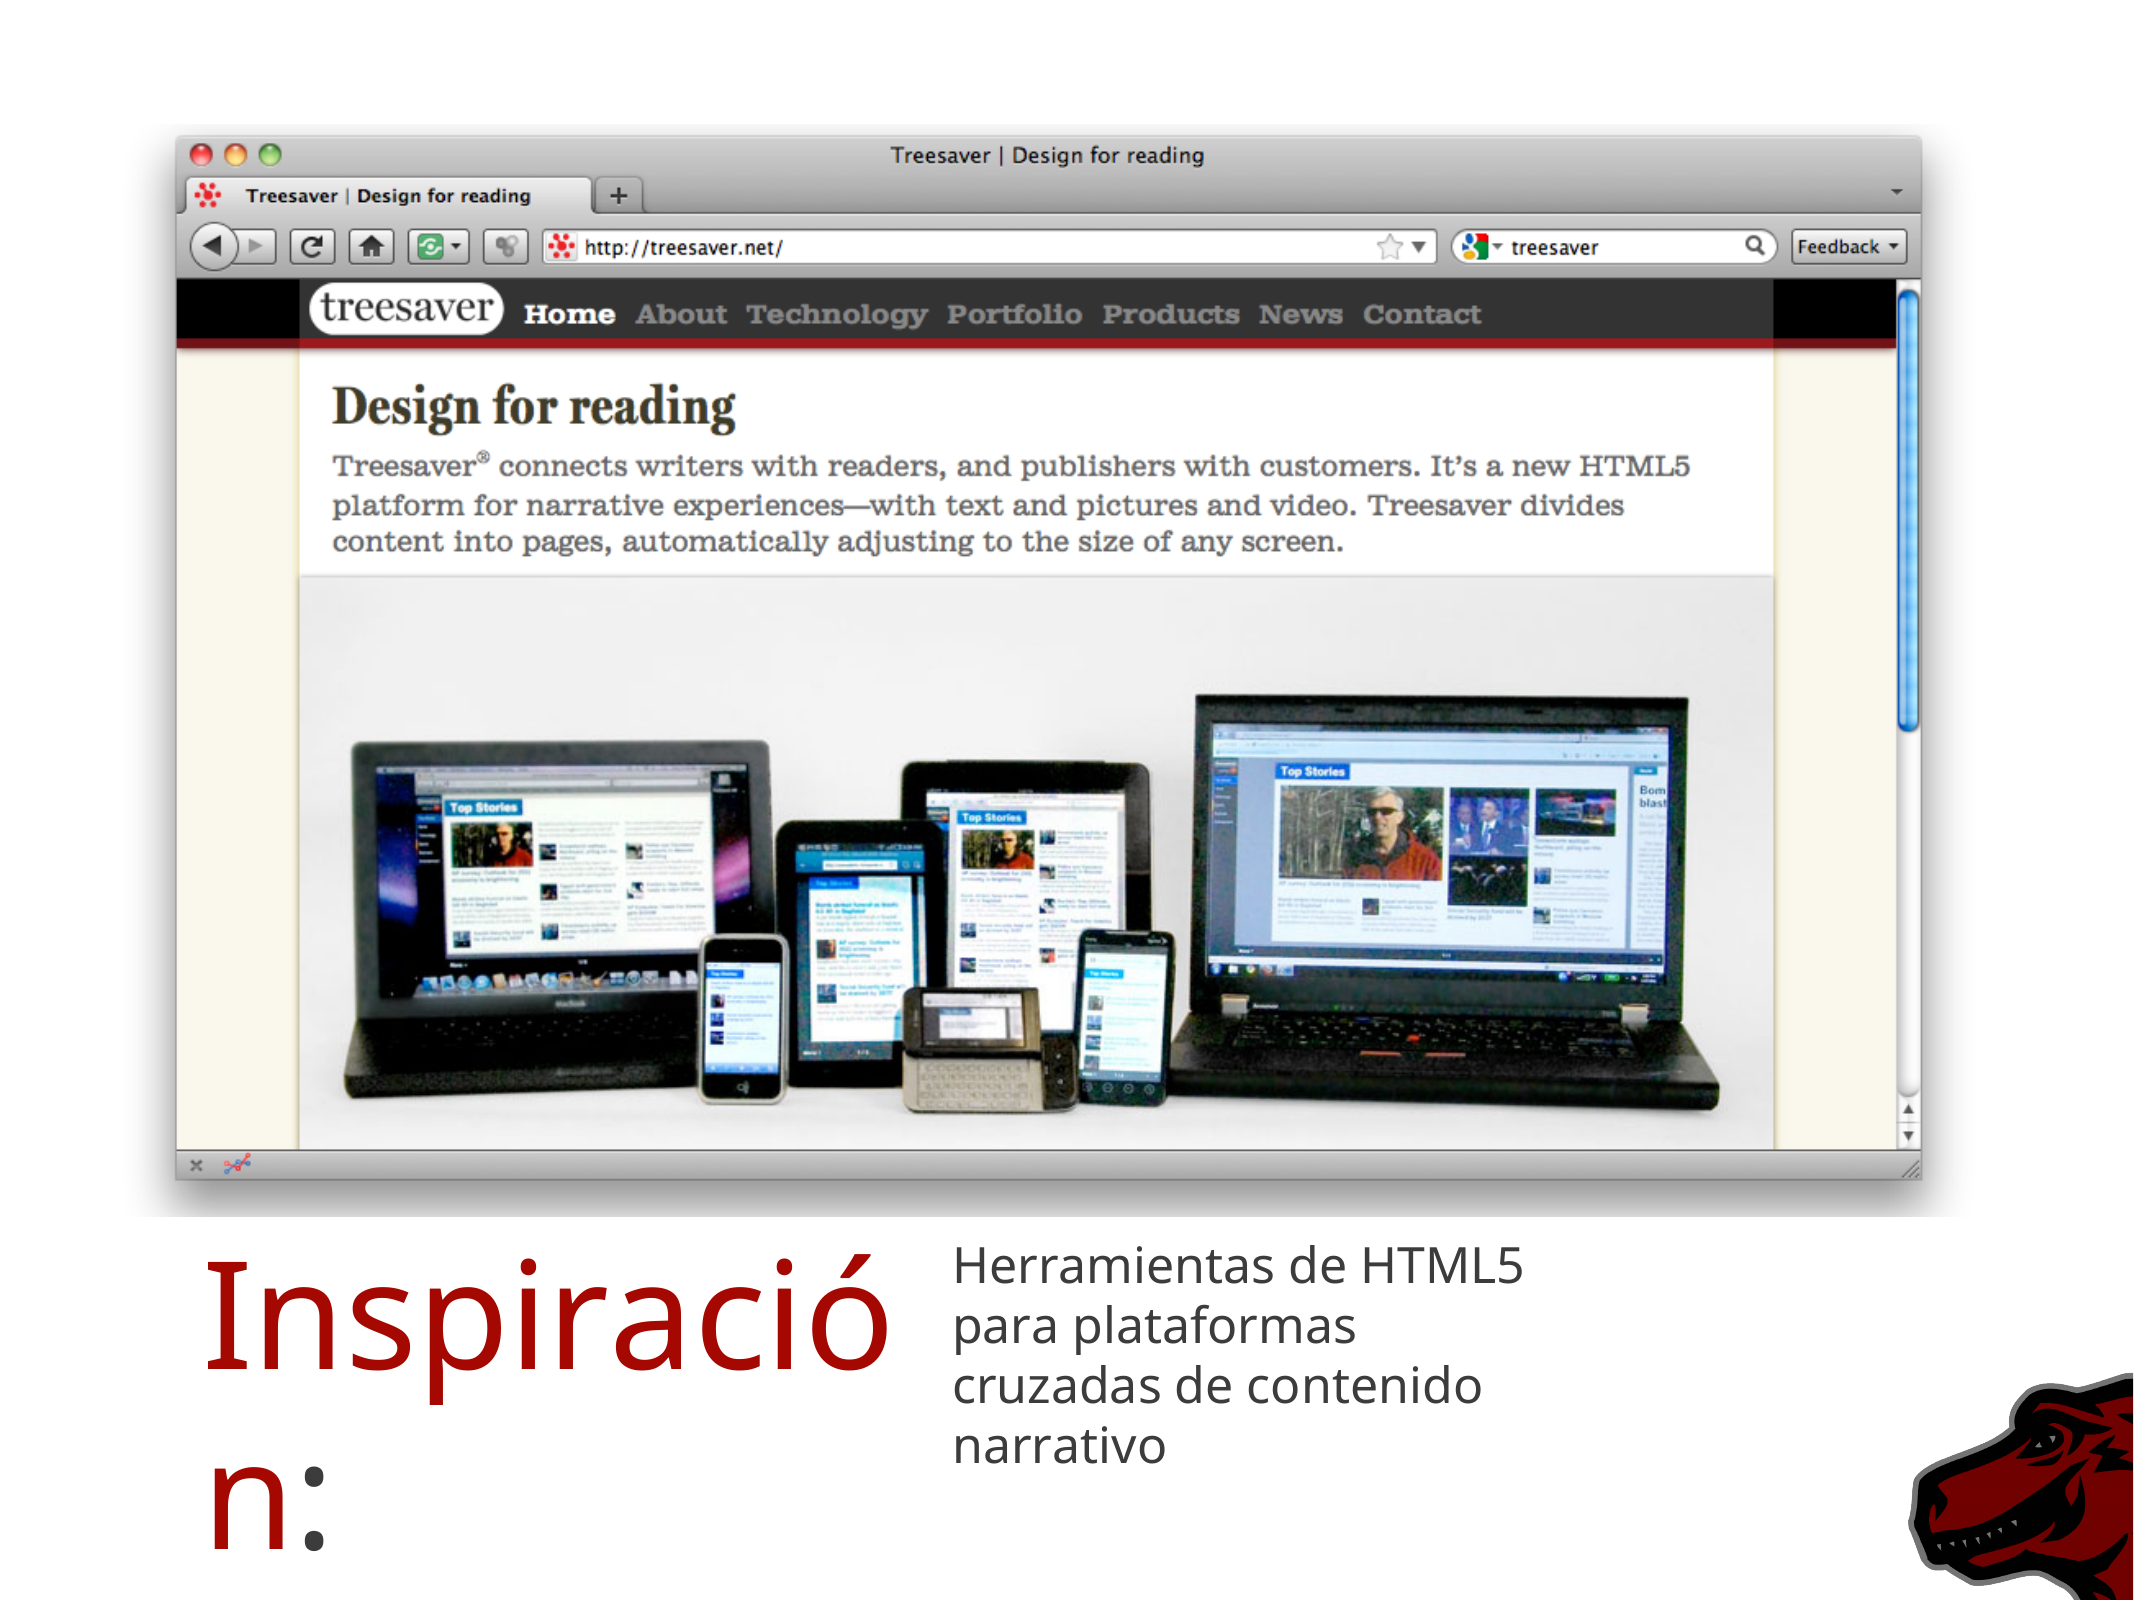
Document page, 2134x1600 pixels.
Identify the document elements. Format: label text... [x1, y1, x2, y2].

text_box Herramientas de HTML5 para plataformas cruzadas de contenido narrativo [952, 1279, 1538, 1428]
text_box Inspiración: [202, 1237, 940, 1442]
picture [123, 124, 1980, 1217]
picture [1889, 1372, 2134, 1600]
